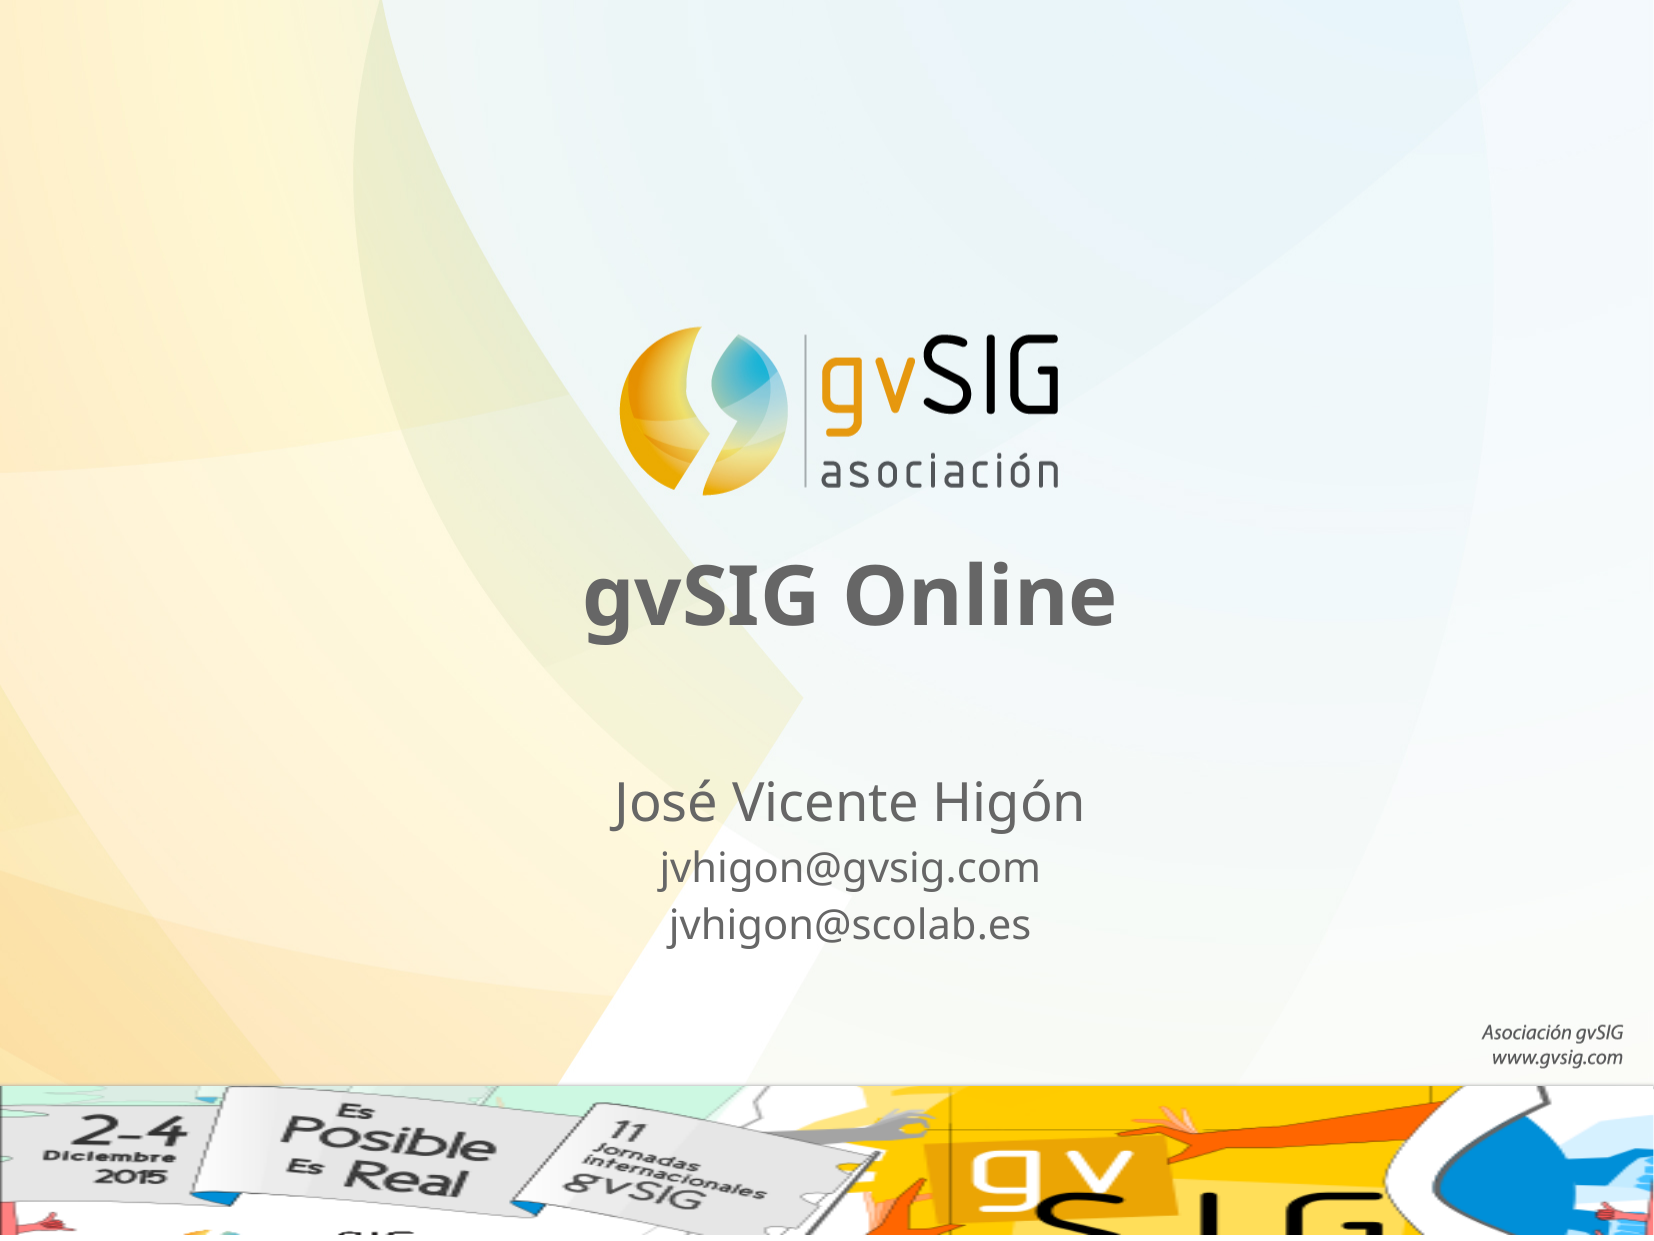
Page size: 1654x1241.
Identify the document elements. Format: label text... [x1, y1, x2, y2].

picture [0, 0, 1654, 1241]
title gvSIG Online José Vicente Higón jvhigon@gvsig.com jvhigon@scolab.es [135, 566, 1565, 923]
